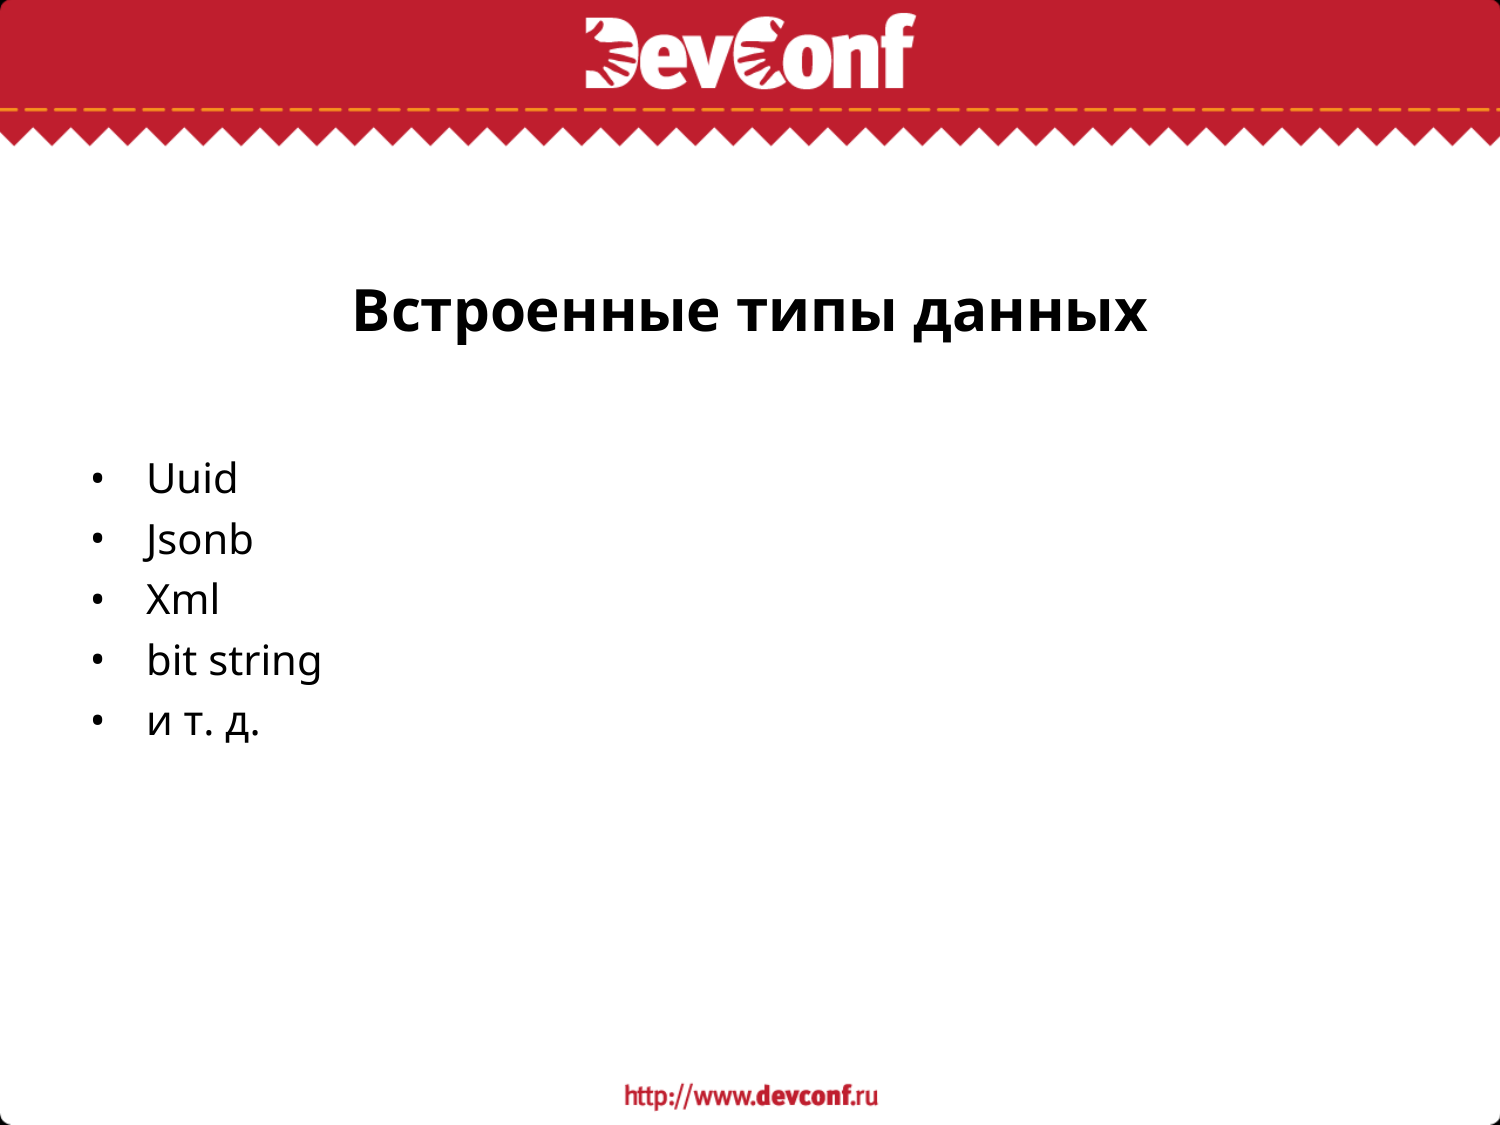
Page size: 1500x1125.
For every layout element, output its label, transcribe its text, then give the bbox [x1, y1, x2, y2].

picture [0, 0, 1500, 1125]
title Встроенные типы данных [75, 219, 1426, 398]
list Uuid Jsonb Xml bit string и т. д. [75, 444, 1426, 780]
